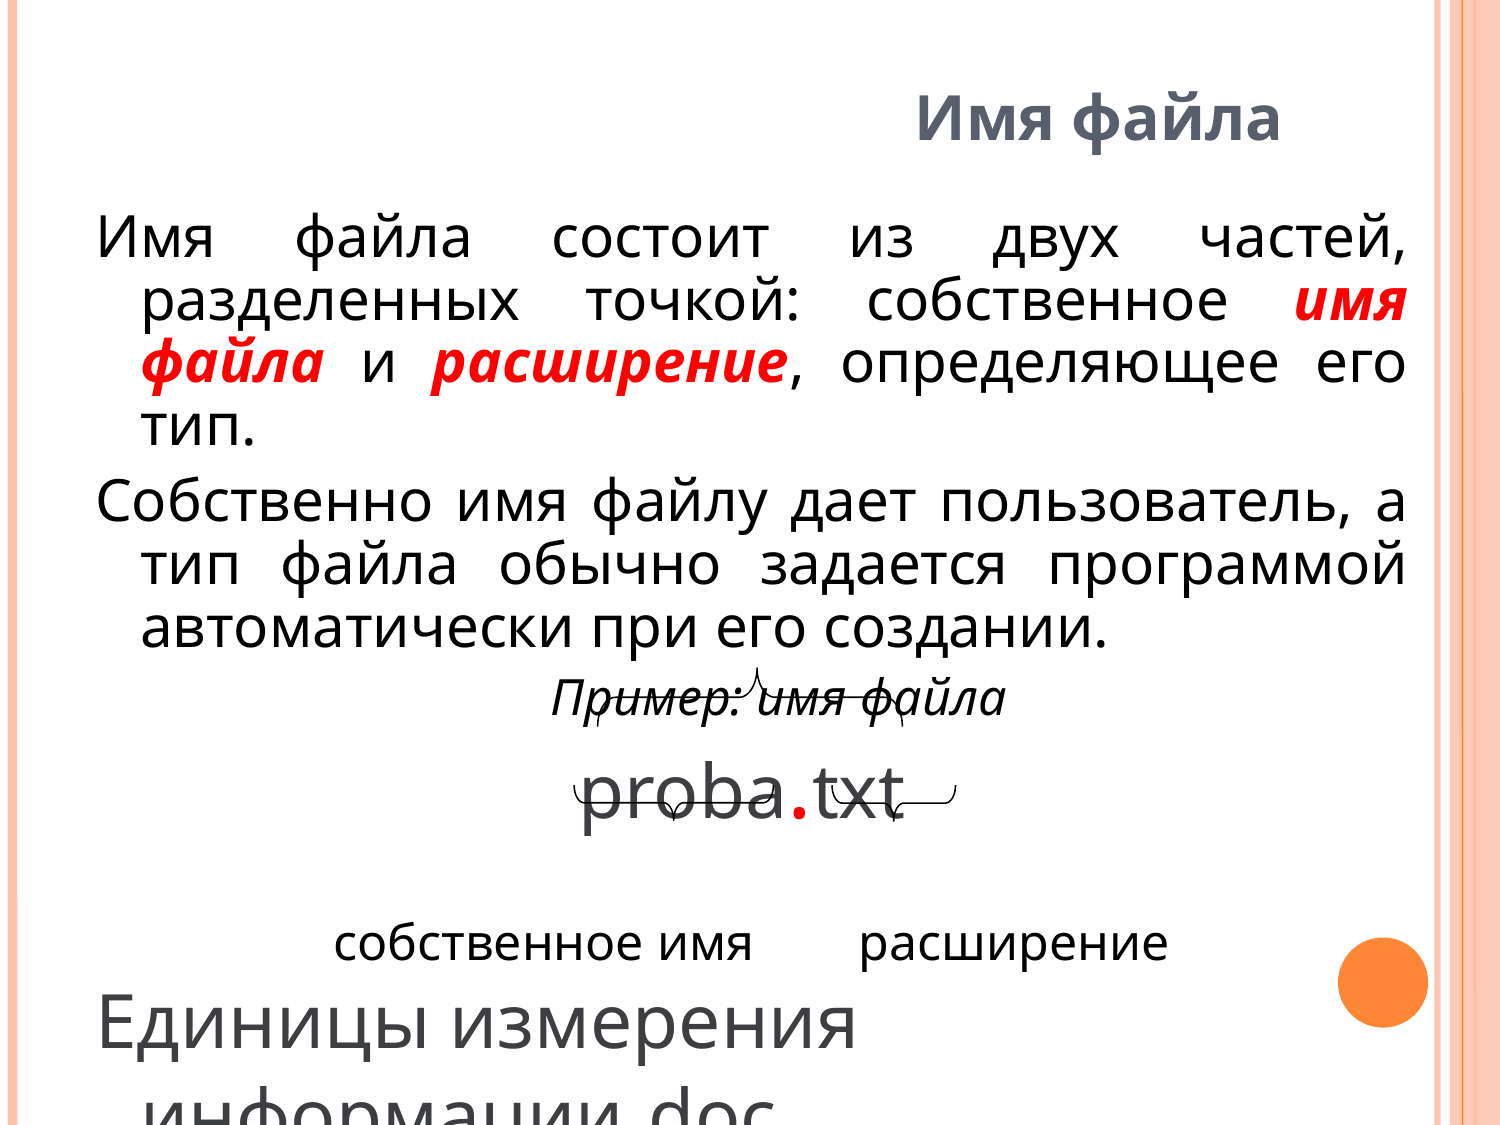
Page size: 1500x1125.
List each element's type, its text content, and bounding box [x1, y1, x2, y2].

title Имя файла [761, 31, 1437, 160]
list Имя файла состоит из двух частей, разделенных точкой: собственное имя файла и расширение, определяющее его тип. Собственно имя файлу дает пользователь, а тип файла обычно задается программой автоматически при его создании. Пример: имя файла proba.txt собственное имя расширение Единицы измерения информации.doc [35, 199, 1424, 1125]
